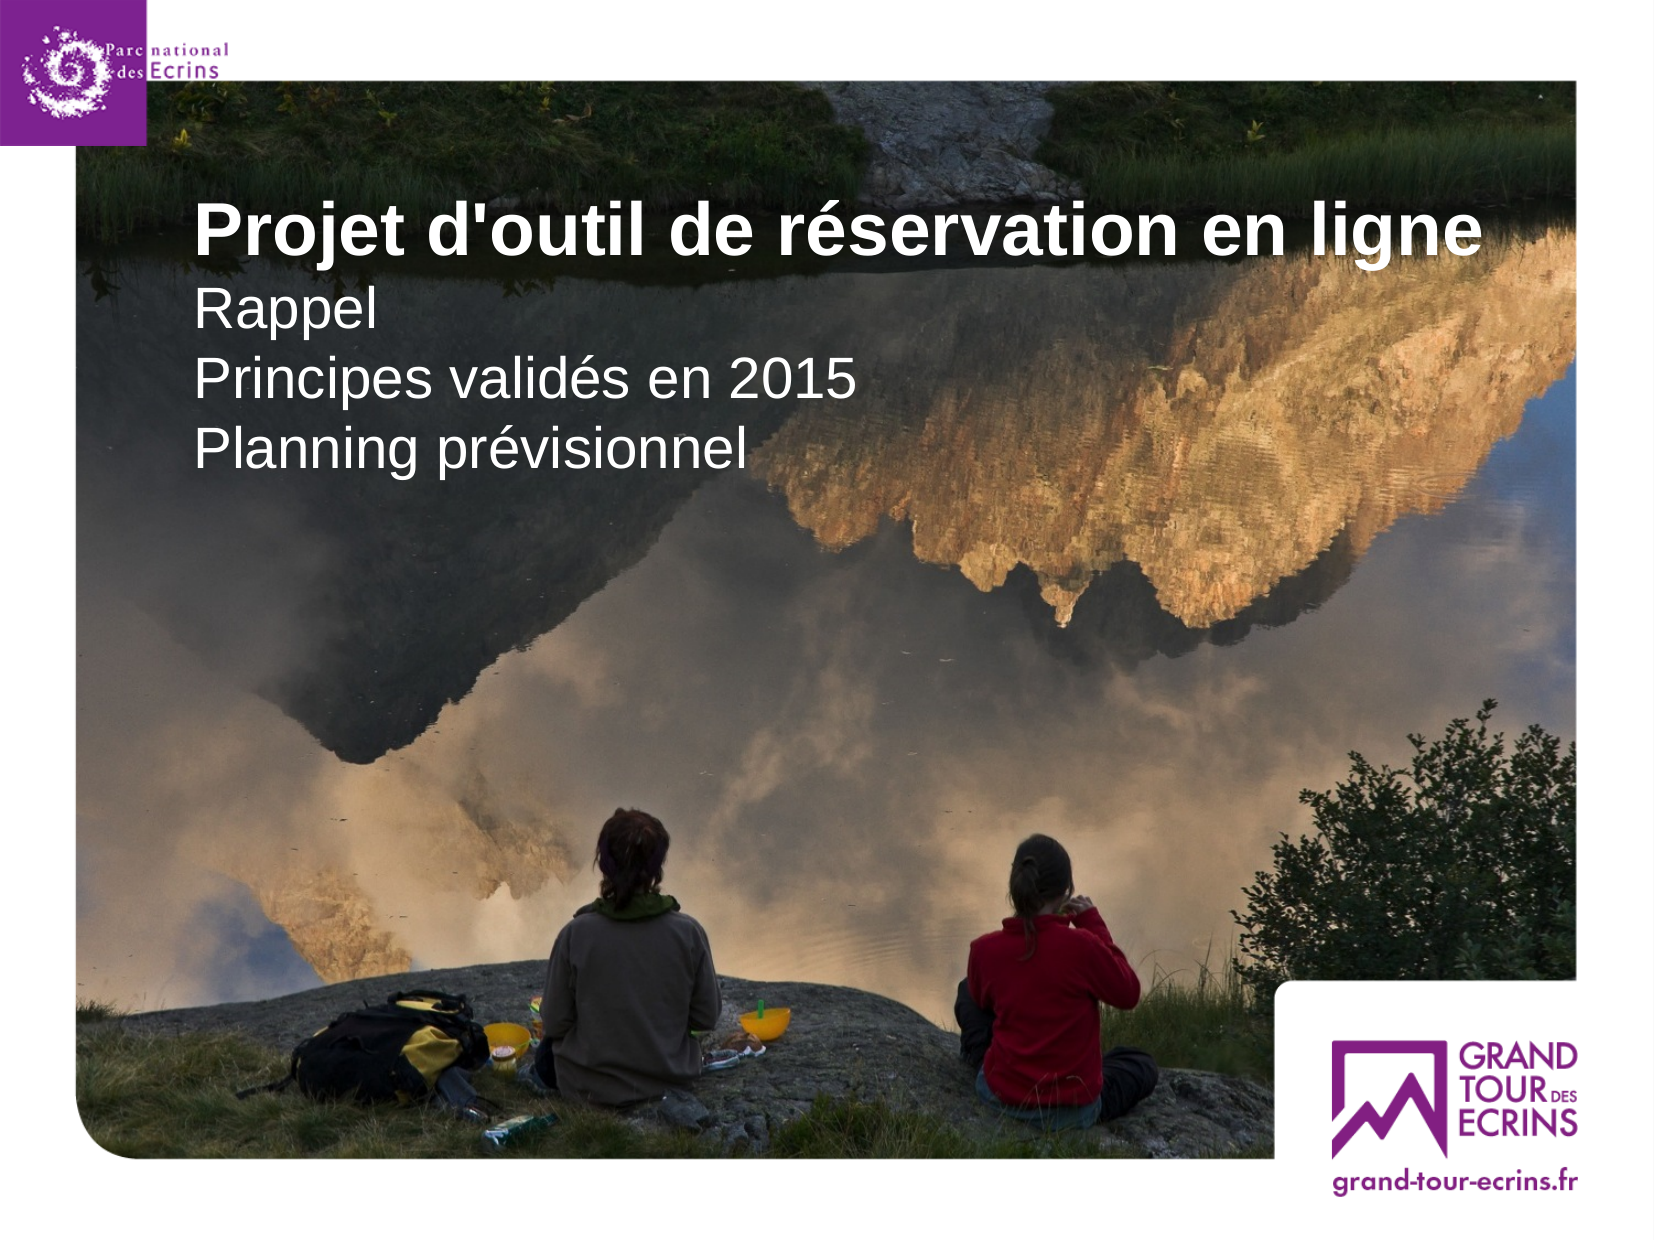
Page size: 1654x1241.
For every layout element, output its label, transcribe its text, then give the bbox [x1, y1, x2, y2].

title Projet d'outil de réservation en ligne Rappel Principes validés en 2015 Planning prévisionnel [178, 222, 1628, 528]
picture [0, 0, 1654, 1241]
